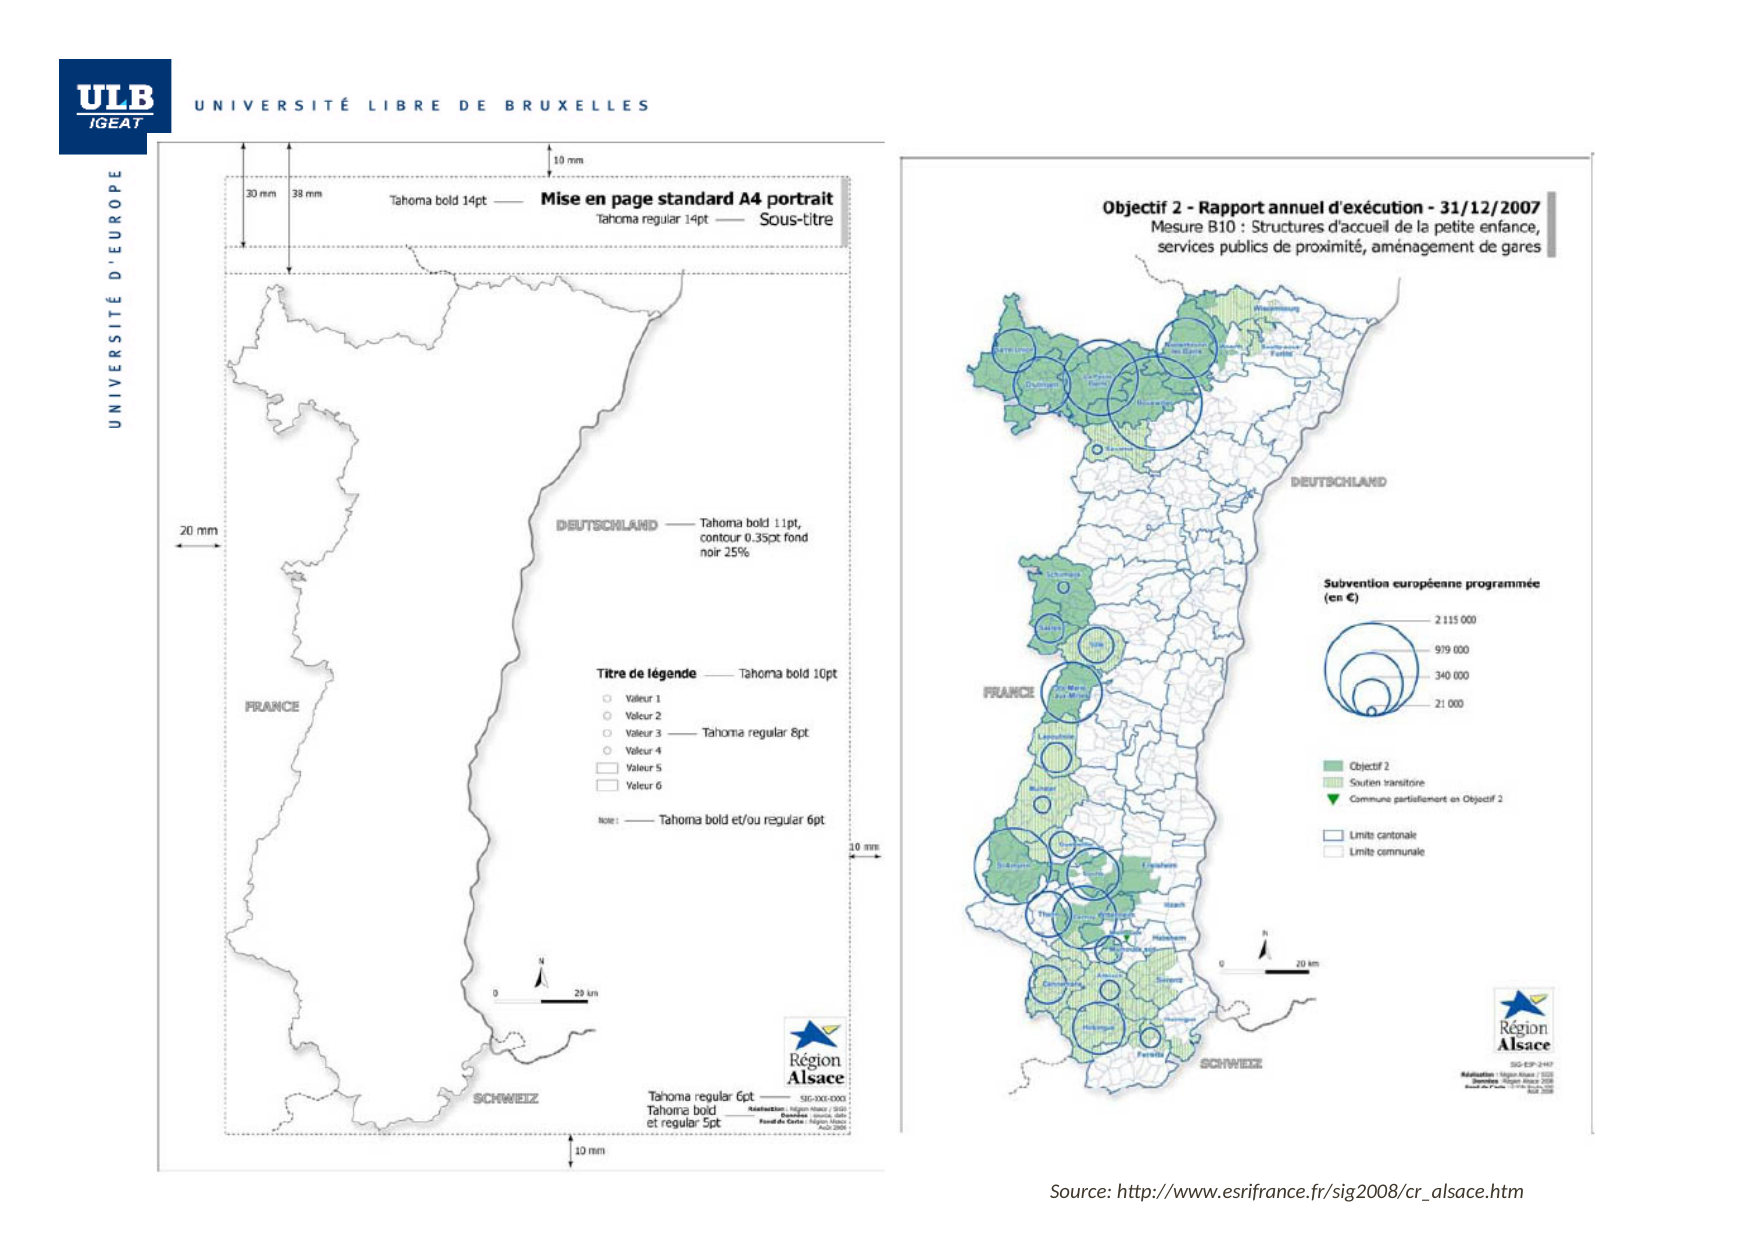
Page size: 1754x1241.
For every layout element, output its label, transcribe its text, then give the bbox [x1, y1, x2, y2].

picture [59, 59, 1695, 1182]
text_box Source: http://www.esrifrance.fr/sig2008/cr_alsace.htm [1035, 1170, 1545, 1211]
